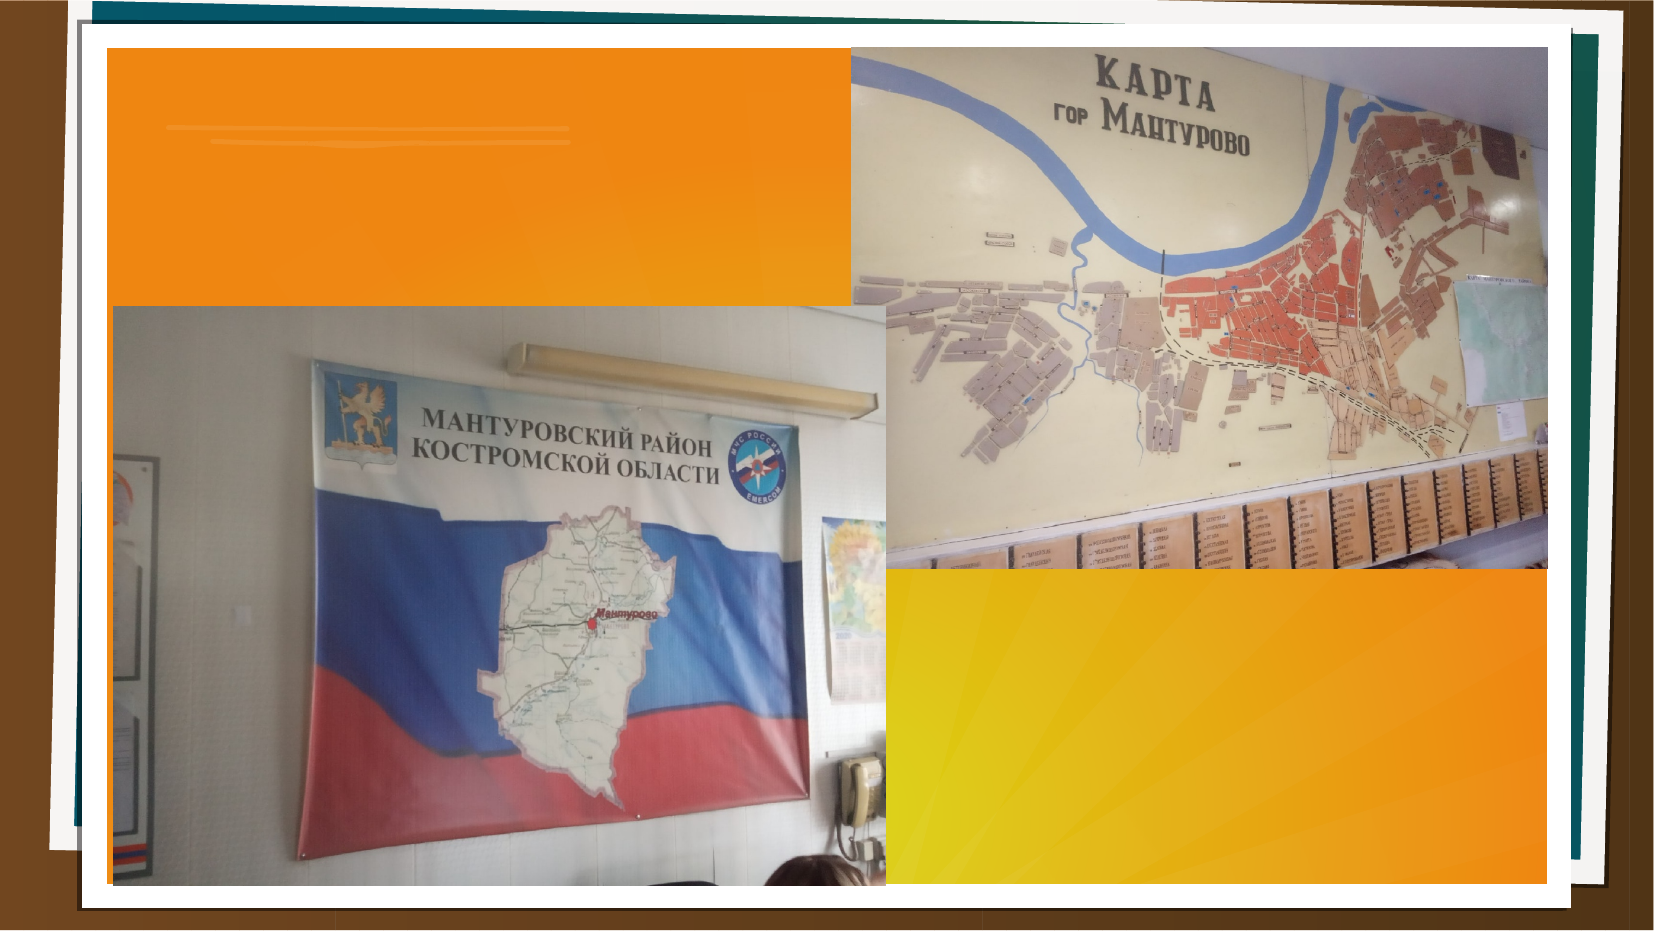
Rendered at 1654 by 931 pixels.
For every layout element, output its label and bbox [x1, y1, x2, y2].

picture [113, 47, 1548, 886]
